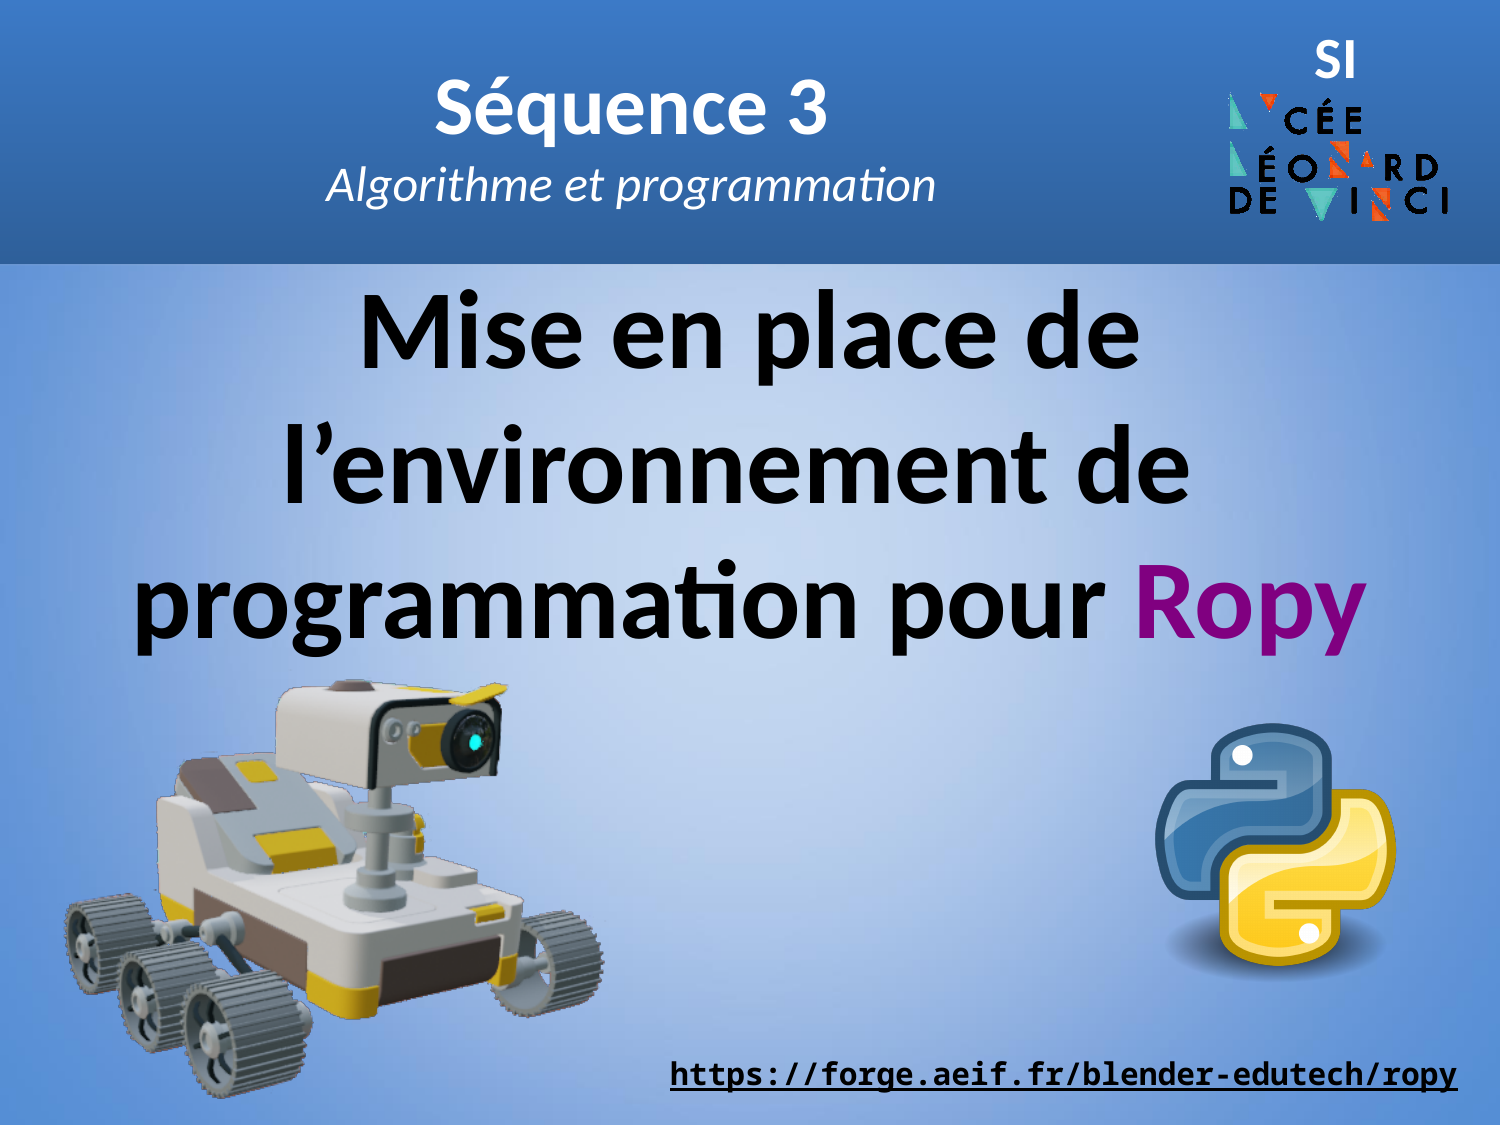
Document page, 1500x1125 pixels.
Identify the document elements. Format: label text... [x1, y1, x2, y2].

text_box SI [1226, 12, 1447, 87]
picture [1224, 87, 1450, 224]
text_box https://forge.aeif.fr/blender-edutech/ropy [595, 1050, 1473, 1097]
title Séquence 3 Algorithme et programmation [0, 0, 1500, 264]
subtitle Mise en place de l’environnement de programmation pour Ropy [0, 264, 1500, 670]
picture [0, 666, 1500, 1125]
